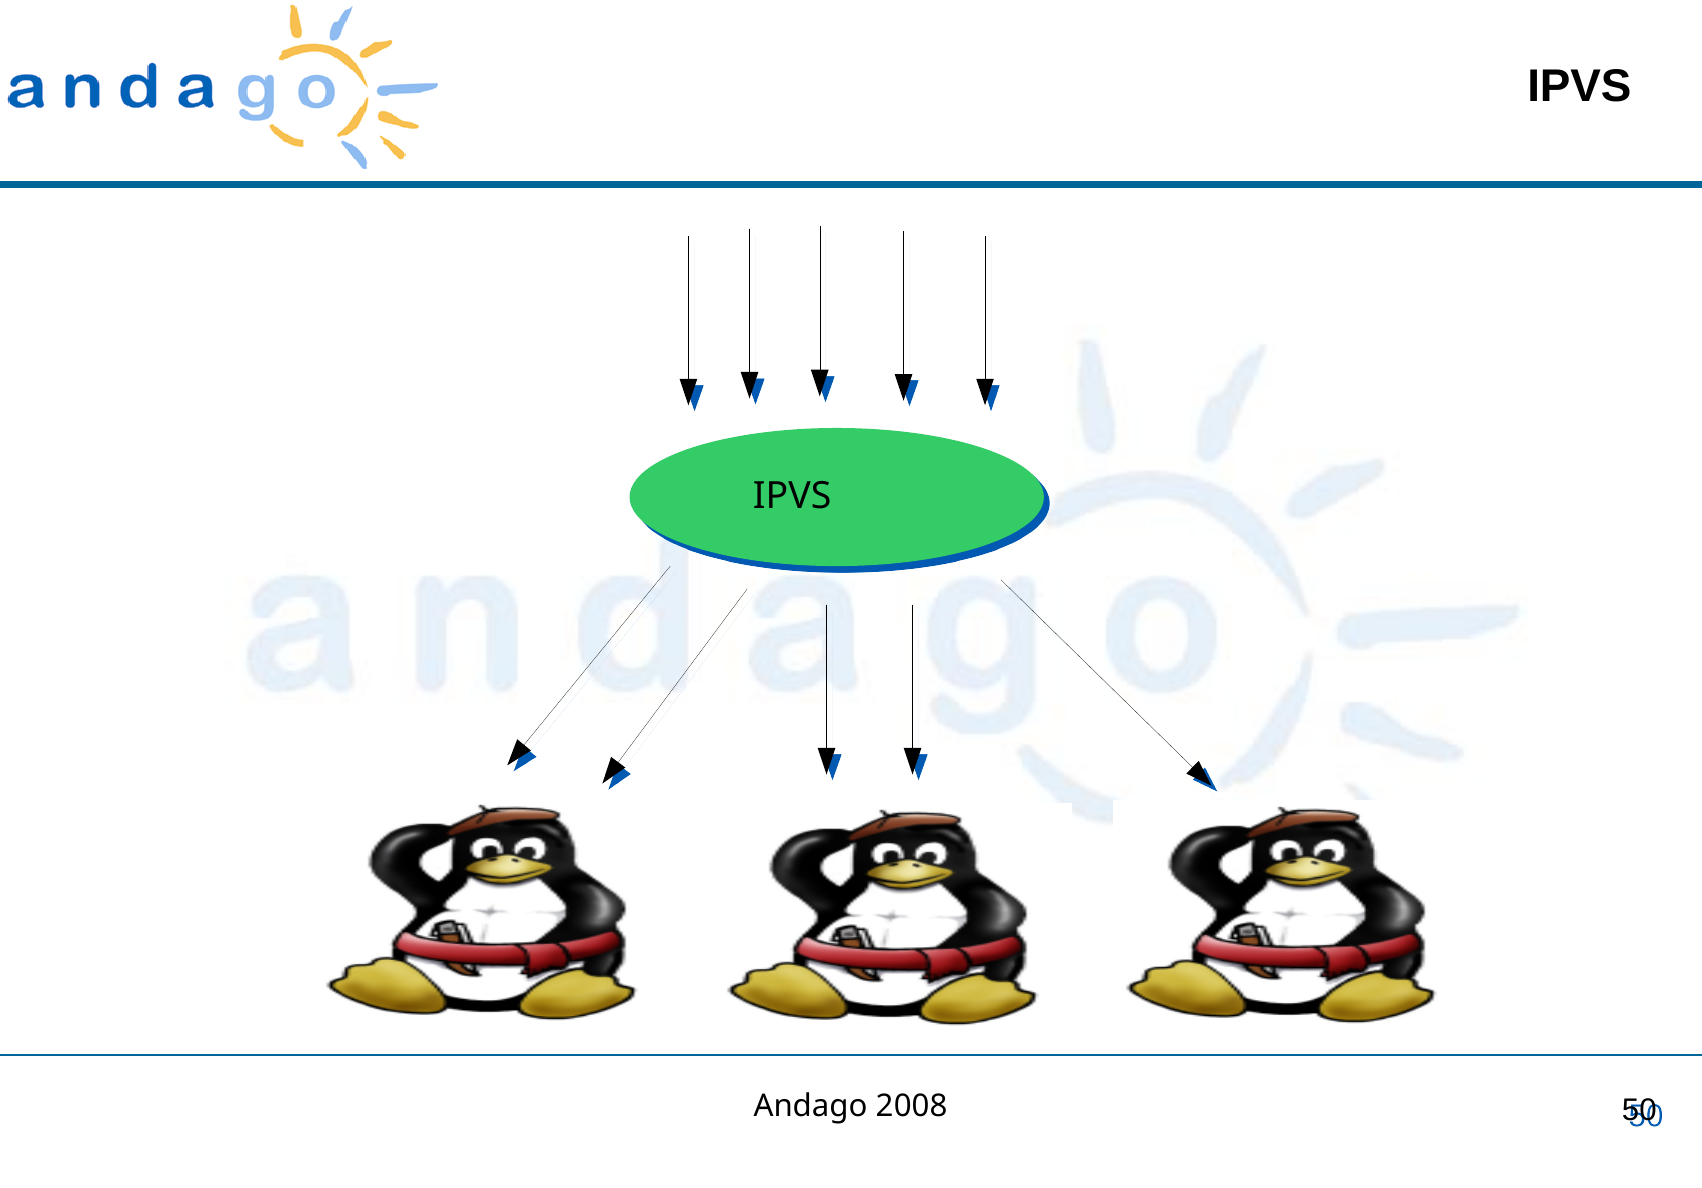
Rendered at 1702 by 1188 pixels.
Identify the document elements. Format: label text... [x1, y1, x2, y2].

picture [0, 0, 255, 175]
text_box IPVS [629, 427, 1044, 567]
picture [224, 324, 1538, 1033]
title IPVS [255, 0, 1702, 196]
